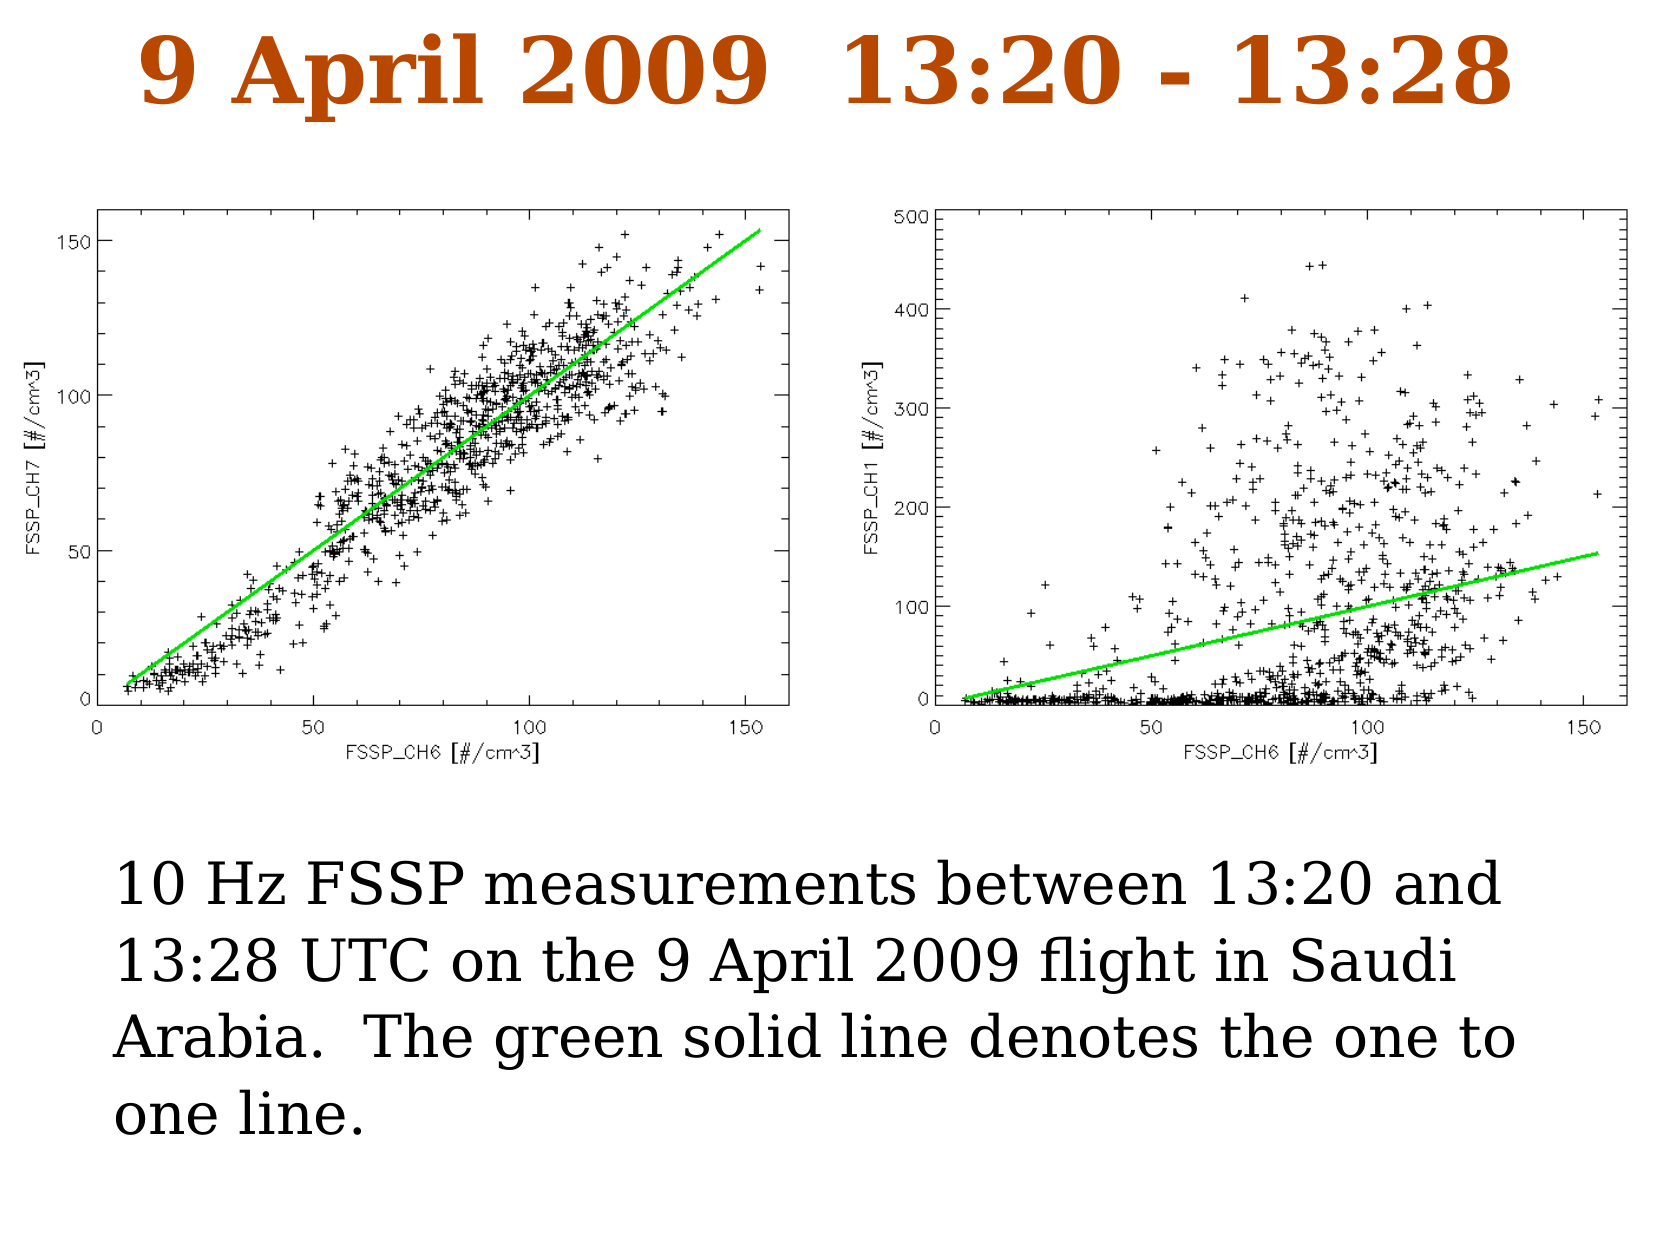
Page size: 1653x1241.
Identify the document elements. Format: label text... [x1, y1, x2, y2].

picture [843, 175, 1653, 765]
text_box 9 April 2009 13:20 - 13:28 [0, 19, 1653, 126]
picture [5, 175, 831, 765]
text_box 10 Hz FSSP measurements between 13:20 and 13:28 UTC on the 9 April 2009 flight in Saudi Arabia. The green solid line denotes the one to one line. [98, 831, 1613, 1201]
